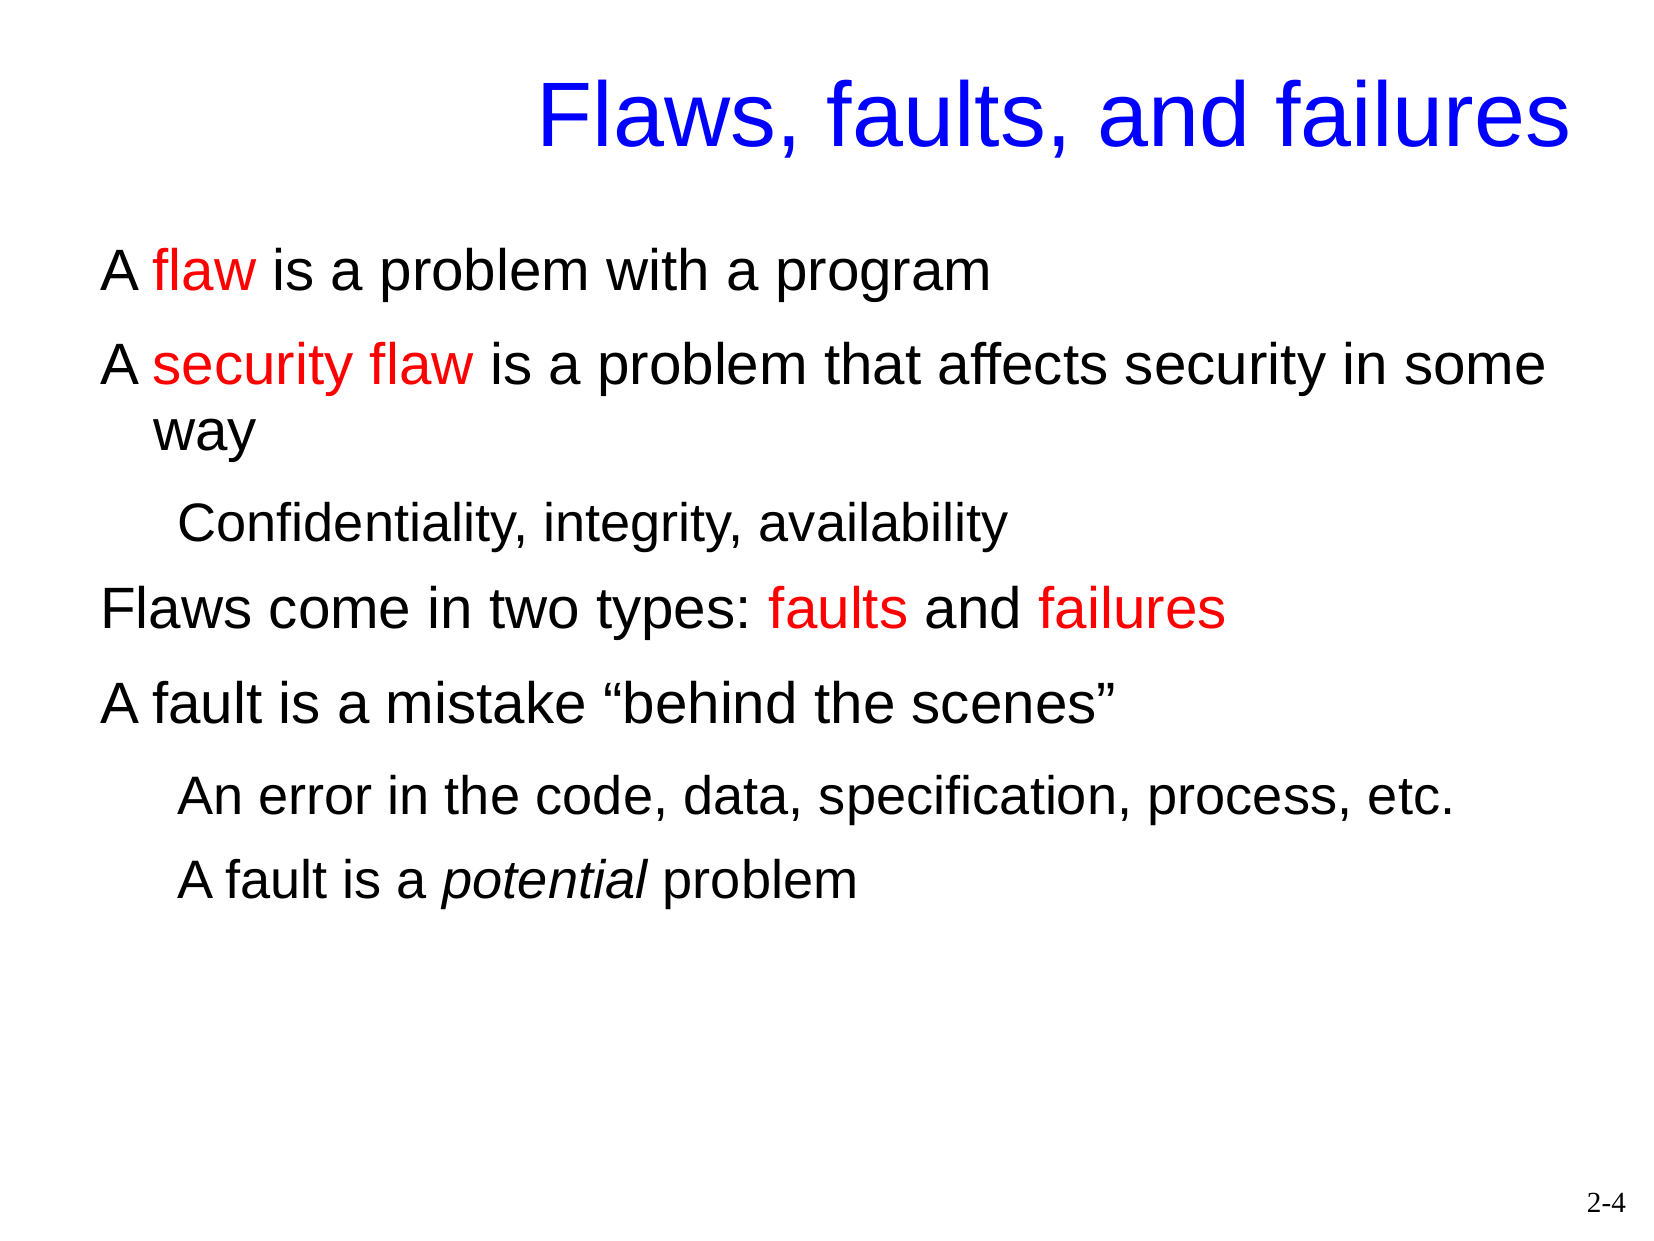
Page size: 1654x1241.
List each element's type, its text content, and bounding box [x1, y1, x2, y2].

title Flaws, faults, and failures [84, 18, 1573, 211]
list A flaw is a problem with a program A security flaw is a problem that affects security in some way Confidentiality, integrity, availability Flaws come in two types: faults and failures A fault is a mistake “behind the scenes” An error in the code, data, specification, process, etc. A fault is a potential problem [82, 237, 1571, 1156]
